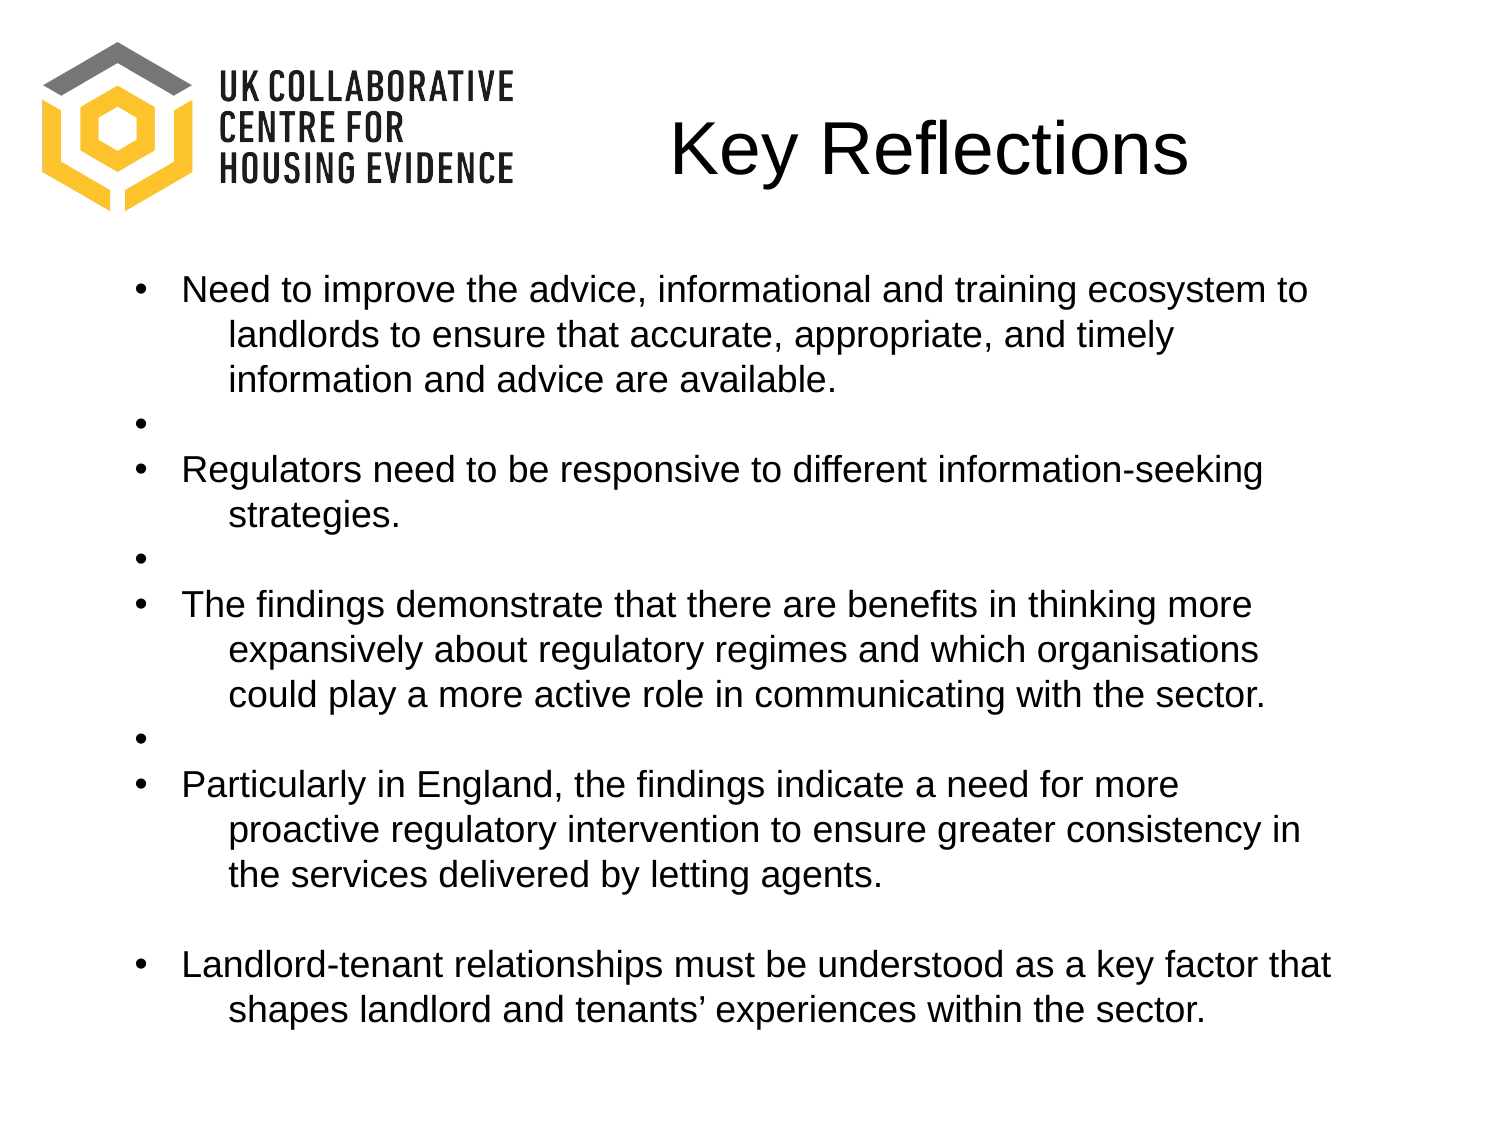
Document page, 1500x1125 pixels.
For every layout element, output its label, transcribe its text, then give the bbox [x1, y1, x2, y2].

title Key Reflections [654, 62, 1249, 239]
text_box Need to improve the advice, informational and training ecosystem to landlords to ensure that accurate, appropriate, and timely information and advice are available. Regulators need to be responsive to different information-seeking strategies. The findings demonstrate that there are benefits in thinking more expansively about regulatory regimes and which organisations could play a more active role in communicating with the sector. Particularly in England, the findings indicate a need for more proactive regulatory intervention to ensure greater consistency in the services delivered by letting agents. Landlord-tenant relationships must be understood as a key factor that shapes landlord and tenants’ experiences within the sector. [119, 258, 1348, 1092]
